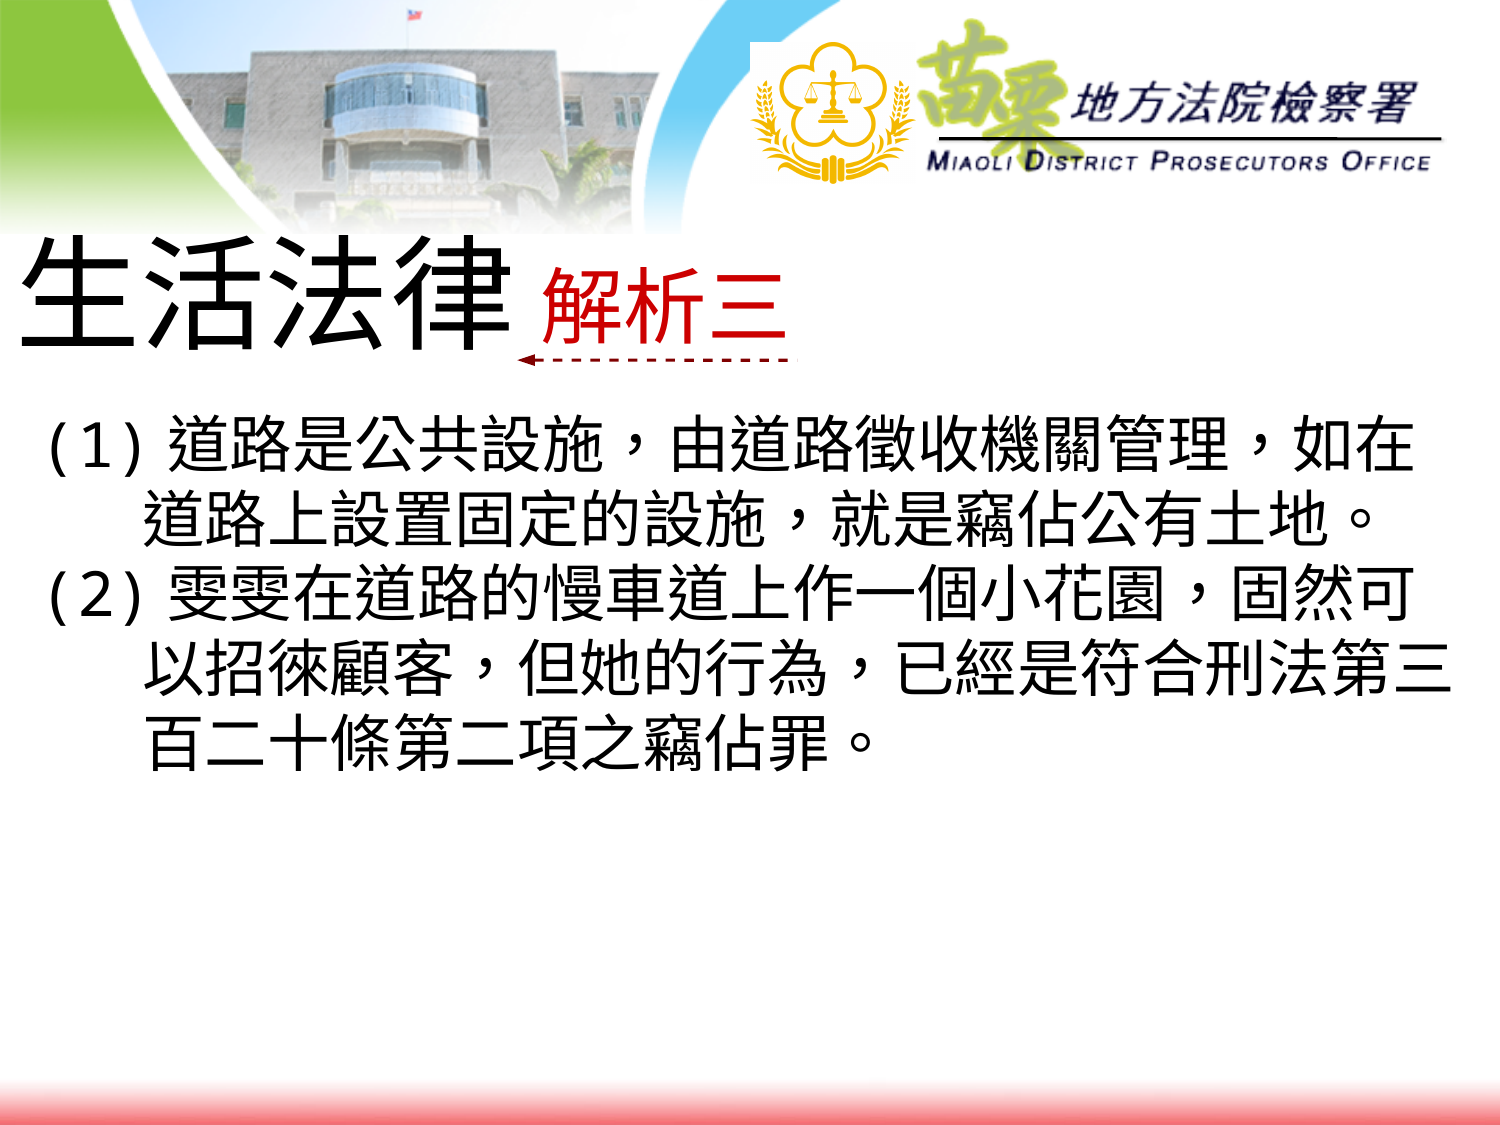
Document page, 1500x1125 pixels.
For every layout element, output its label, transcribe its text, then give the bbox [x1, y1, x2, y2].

text_box 生活法律 [0, 208, 531, 374]
picture [0, 1026, 1500, 1125]
text_box 解析三 [525, 247, 805, 362]
text_box (1)道路是公共設施，由道路徵收機關管理，如在道路上設置固定的設施，就是竊佔公有土地。 (2)雯雯在道路的慢車道上作一個小花園，固然可以招徠顧客，但她的行為，已經是符合刑法第三百二十條第二項之竊佔罪。 [25, 397, 1478, 787]
